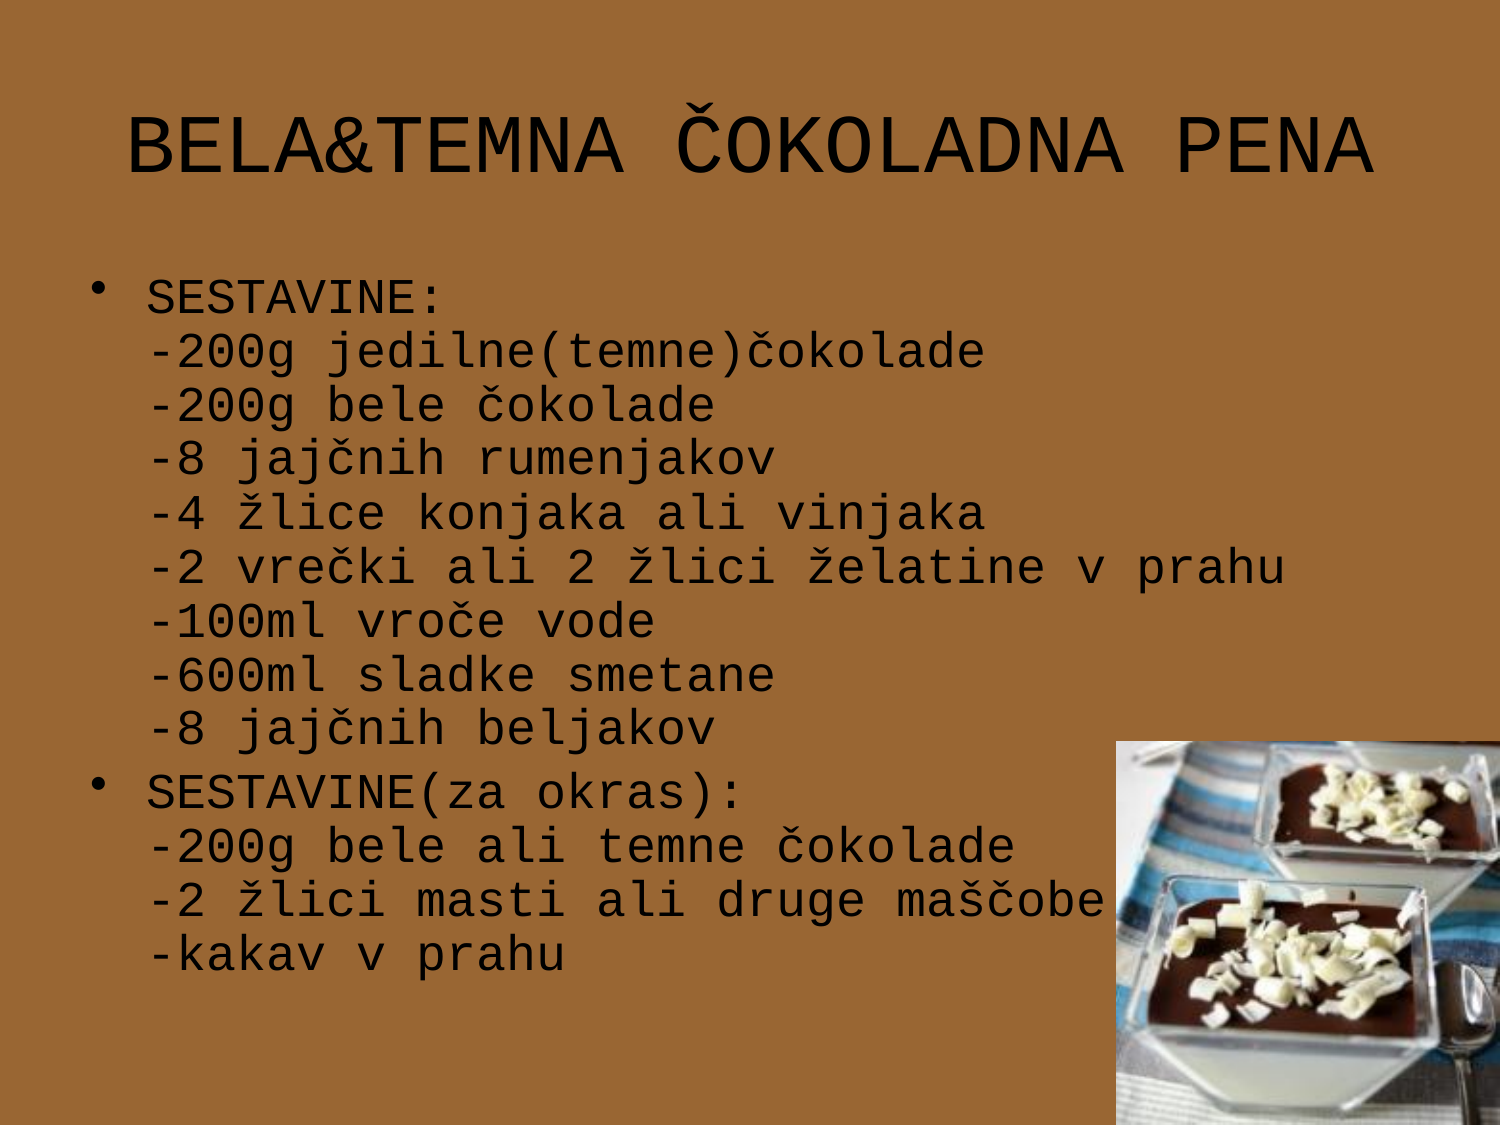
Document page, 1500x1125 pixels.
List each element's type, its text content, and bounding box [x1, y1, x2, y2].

list SESTAVINE: -200g jedilne(temne)čokolade -200g bele čokolade -8 jajčnih rumenjakov -4 žlice konjaka ali vinjaka -2 vrečki ali 2 žlici želatine v prahu -100ml vroče vode -600ml sladke smetane -8 jajčnih beljakov SESTAVINE(za okras): -200g bele ali temne čokolade -2 žlici masti ali druge maščobe -kakav v prahu [75, 262, 1425, 1005]
picture [1116, 741, 1500, 1125]
title BELA&TEMNA ČOKOLADNA PENA [75, 45, 1425, 233]
